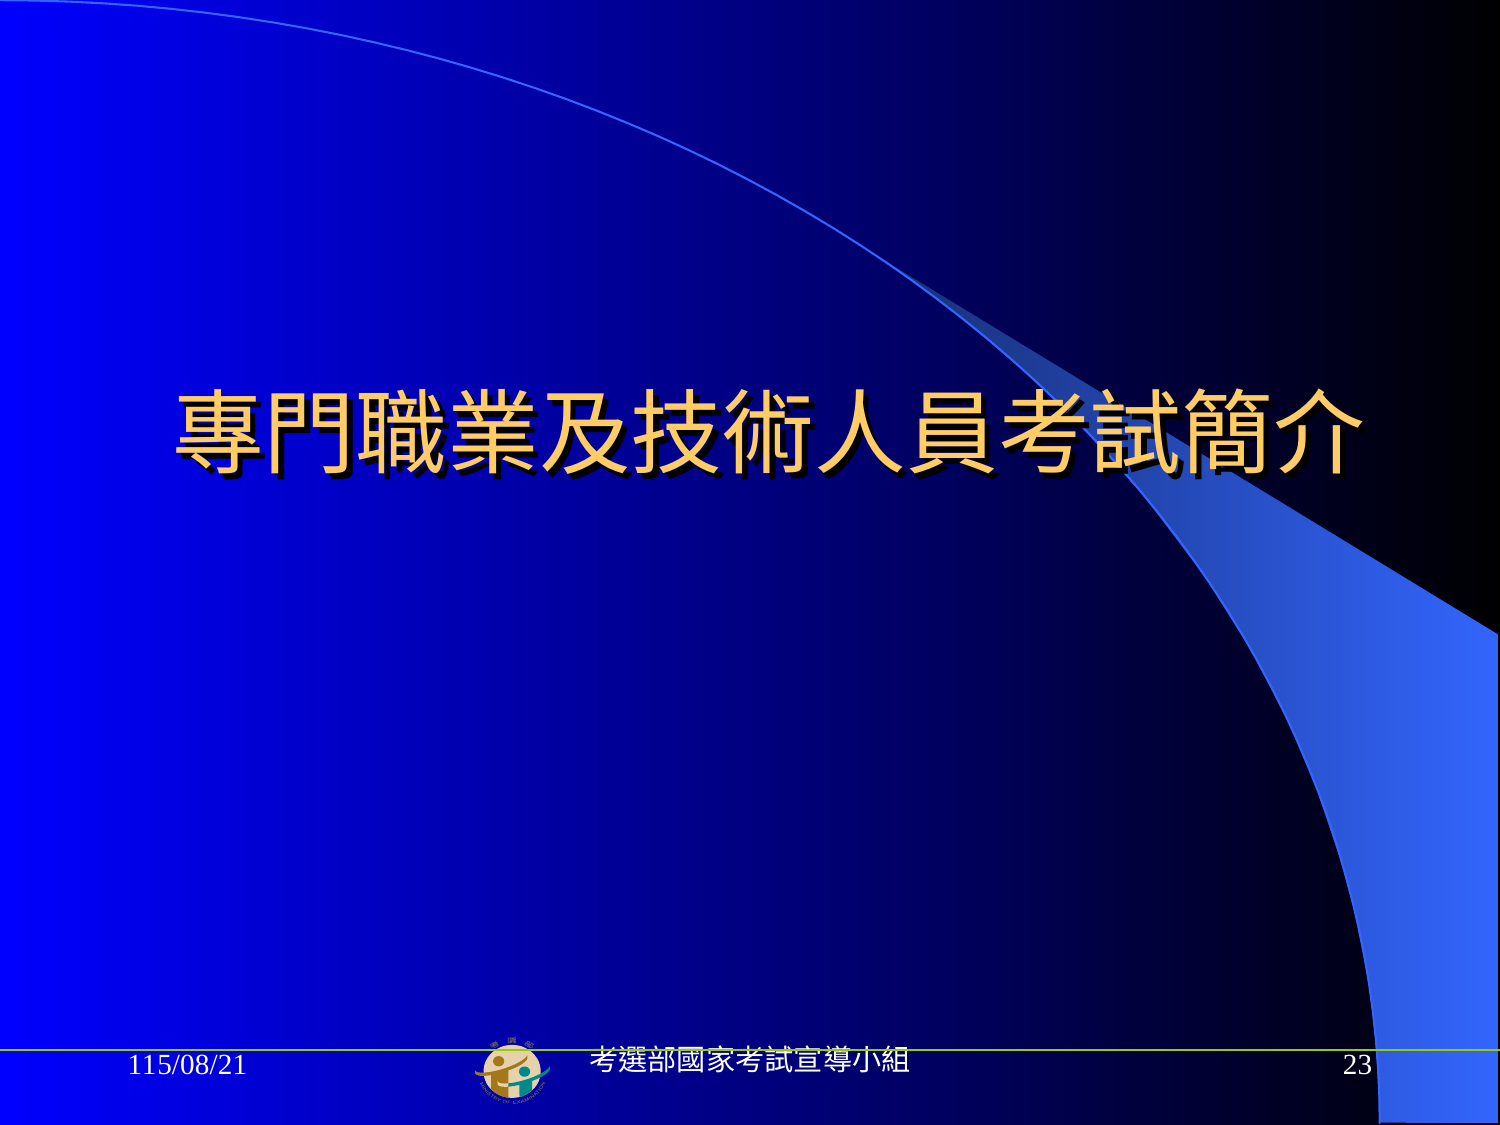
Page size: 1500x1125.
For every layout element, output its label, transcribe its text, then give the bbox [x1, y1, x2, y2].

title 專門職業及技術人員考試簡介 [137, 312, 1400, 548]
